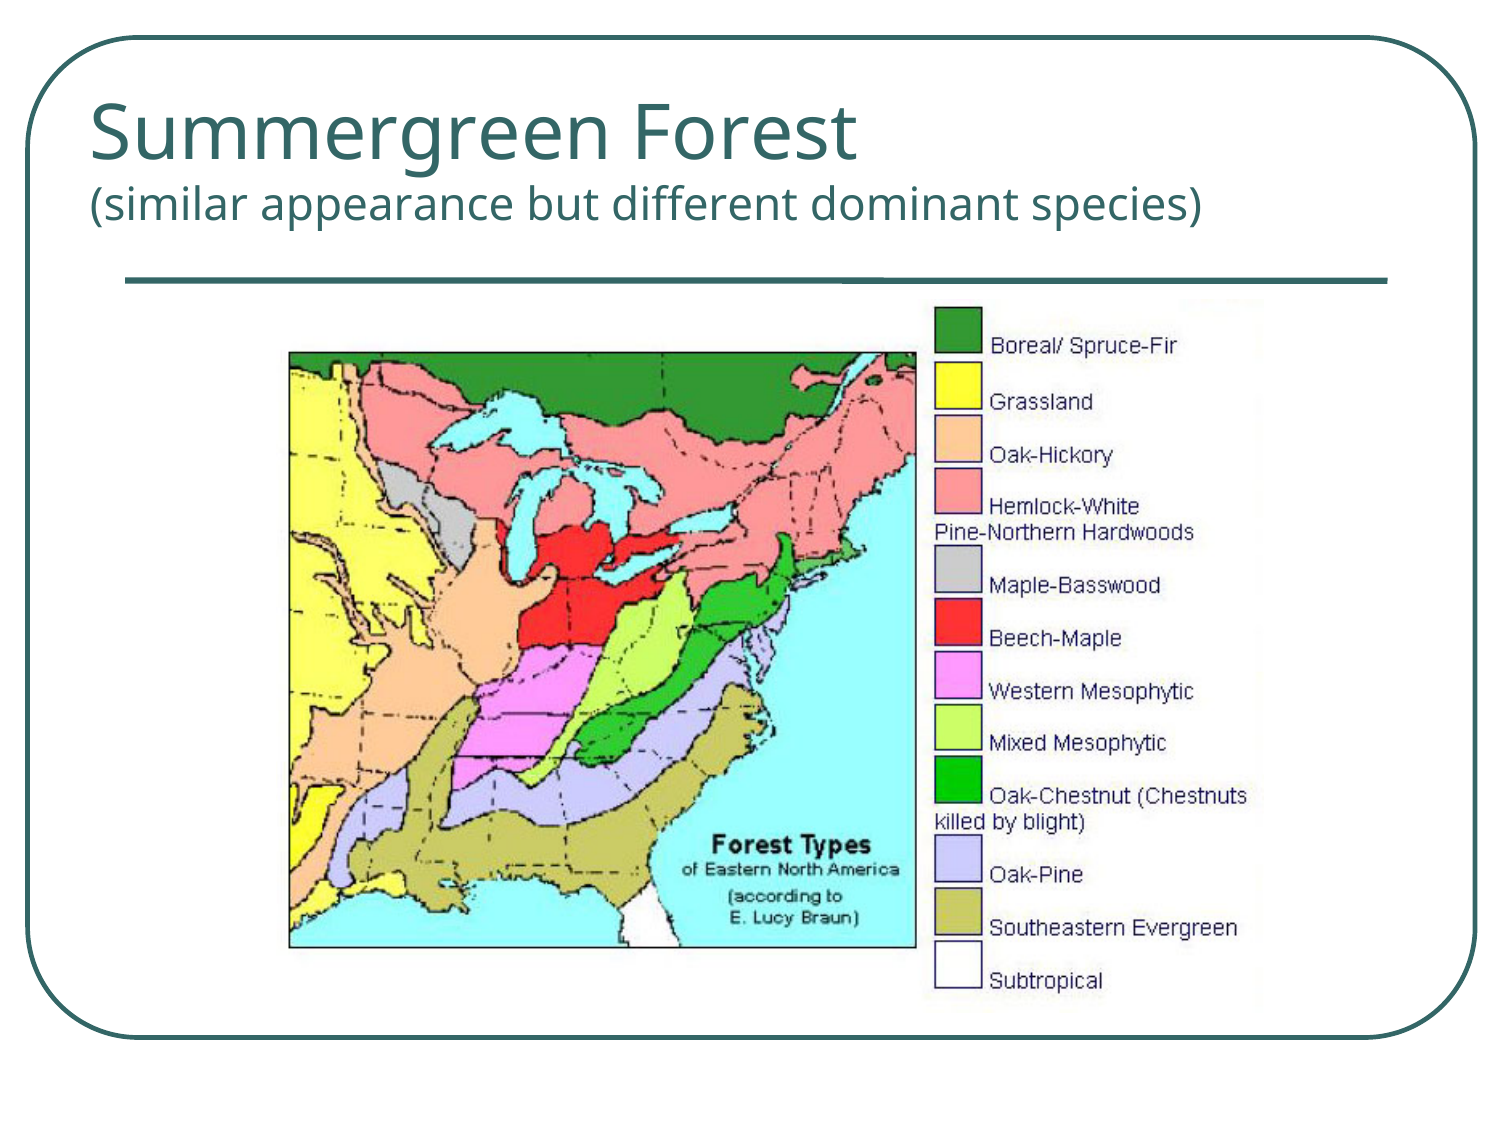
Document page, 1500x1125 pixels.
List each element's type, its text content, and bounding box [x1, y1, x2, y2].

title Summergreen Forest (similar appearance but different dominant species) [74, 74, 1463, 376]
picture [276, 299, 1264, 1013]
